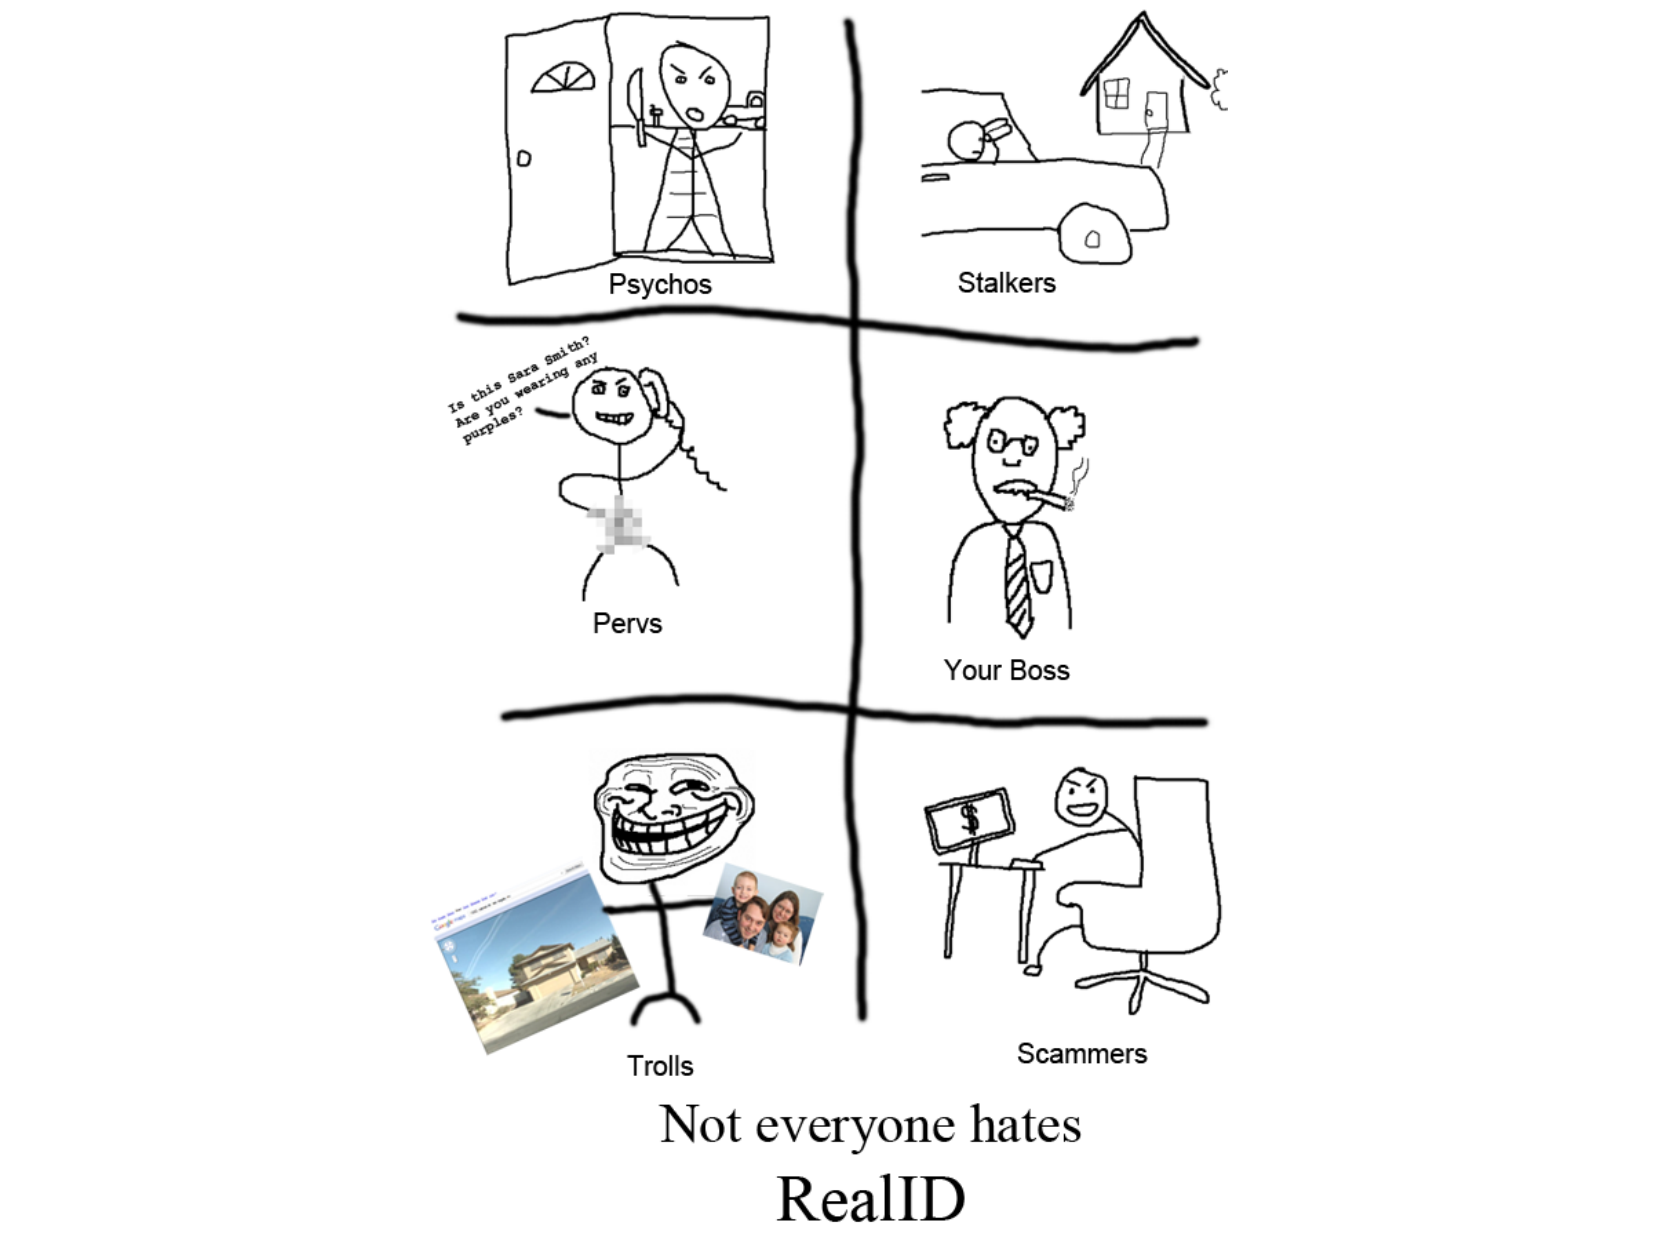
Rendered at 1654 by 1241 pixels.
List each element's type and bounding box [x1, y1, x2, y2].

picture [430, 0, 1228, 1240]
